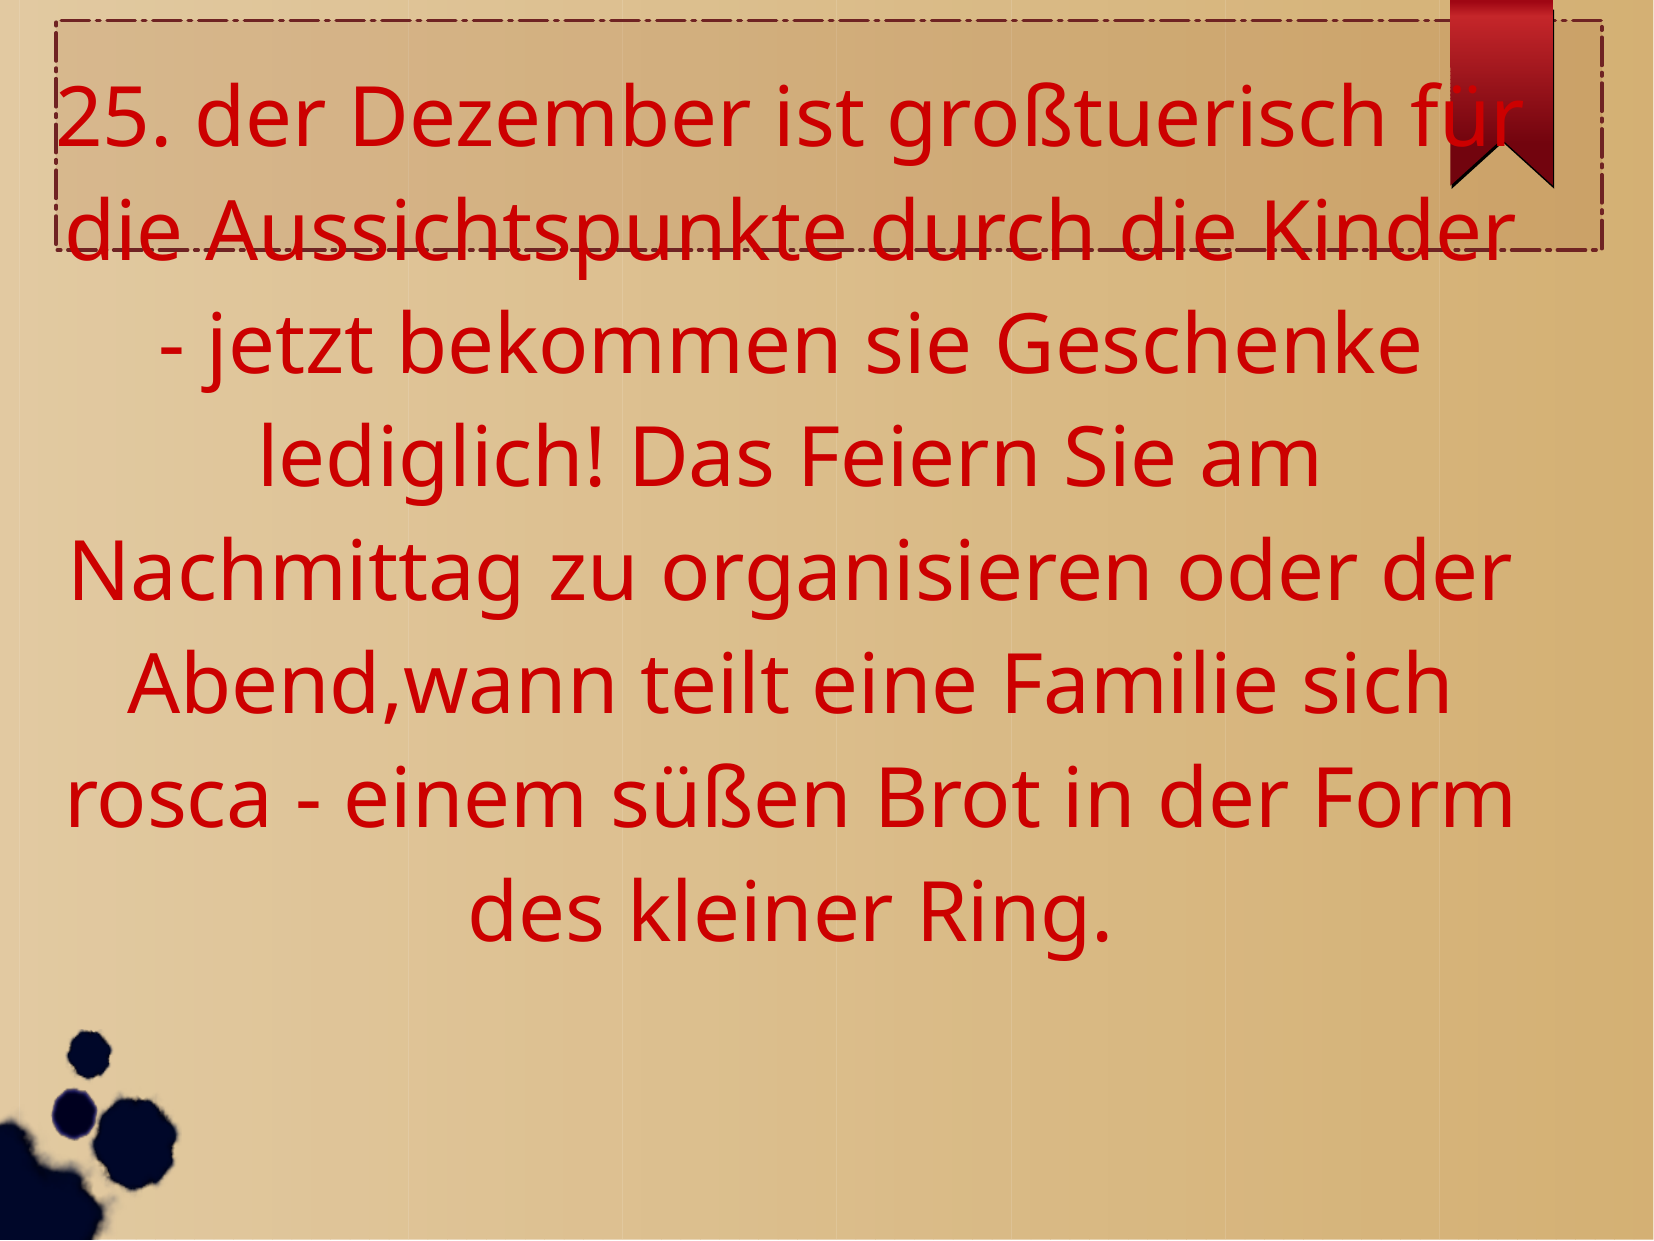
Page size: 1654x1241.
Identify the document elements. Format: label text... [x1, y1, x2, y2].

title 25. der Dezember ist großtuerisch für die Aussichtspunkte durch die Kinder - jetzt bekommen sie Geschenke lediglich! Das Feiern Sie am Nachmittag zu organisieren oder der Abend,wann teilt eine Familie sich rosca - einem süßen Brot in der Form des kleiner Ring. [47, 47, 1536, 976]
